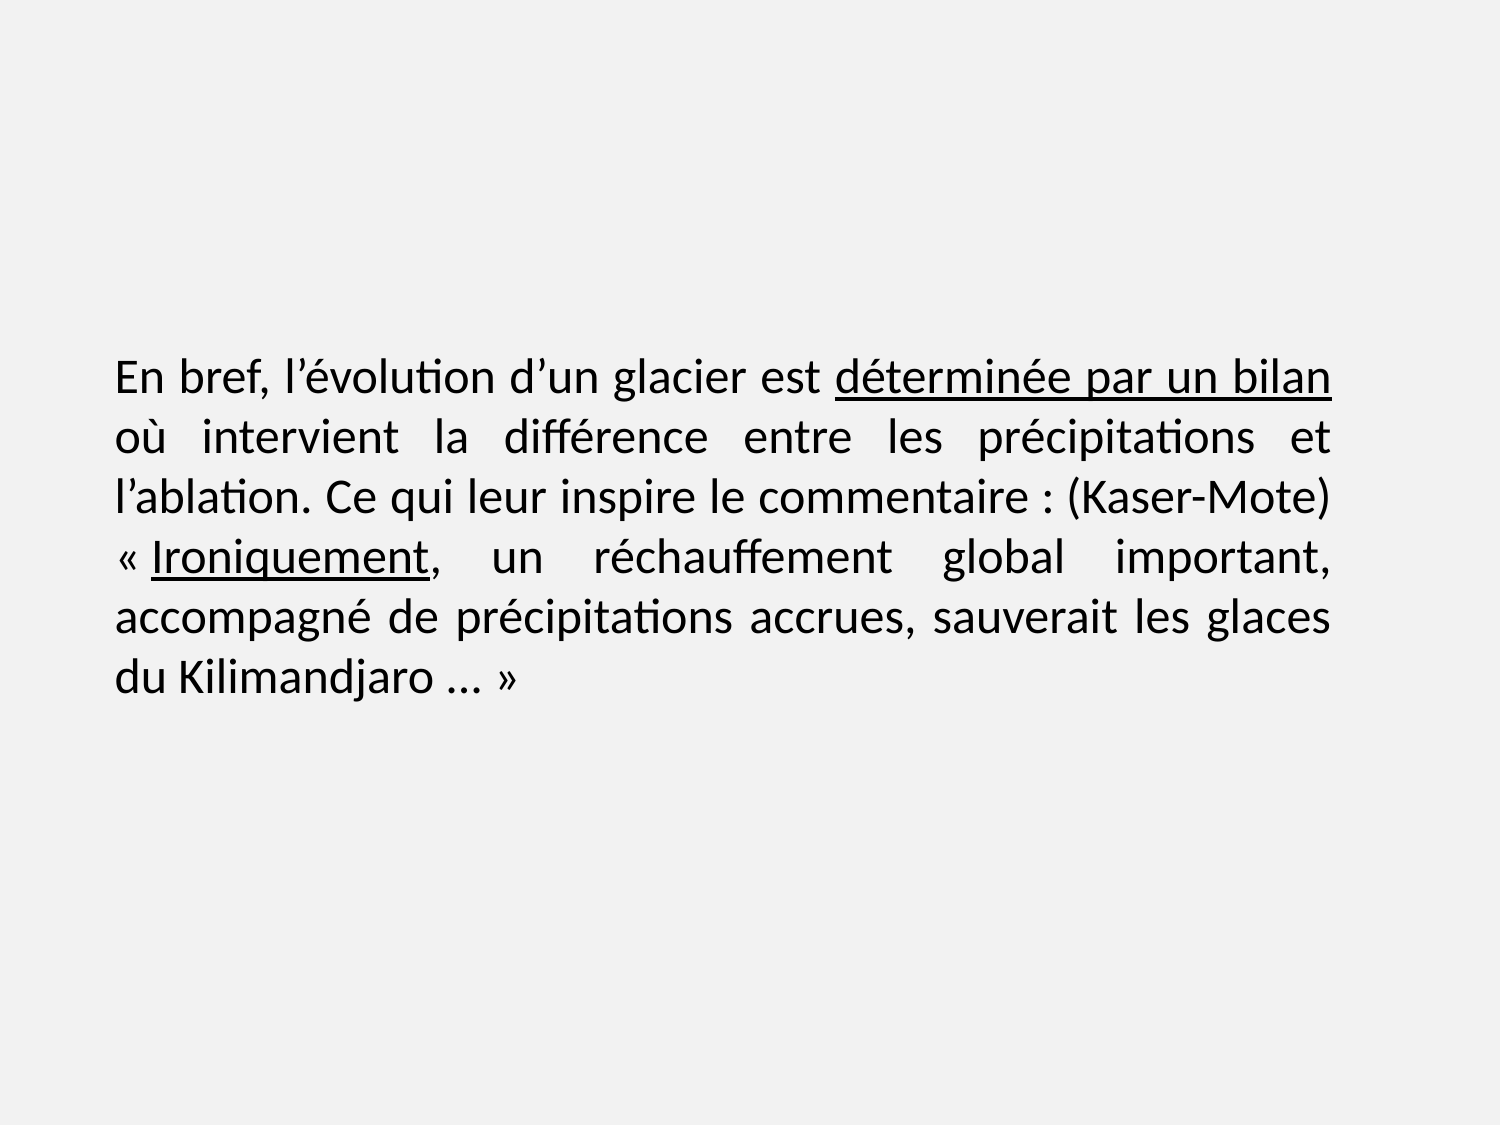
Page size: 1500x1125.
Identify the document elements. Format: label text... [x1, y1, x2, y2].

text_box En bref, l’évolution d’un glacier est déterminée par un bilan où intervient la différence entre les précipitations et l’ablation. Ce qui leur inspire le commentaire : (Kaser-Mote) « Ironiquement, un réchauffement global important, accompagné de précipitations accrues, sauverait les glaces du Kilimandjaro ... » [99, 336, 1347, 712]
